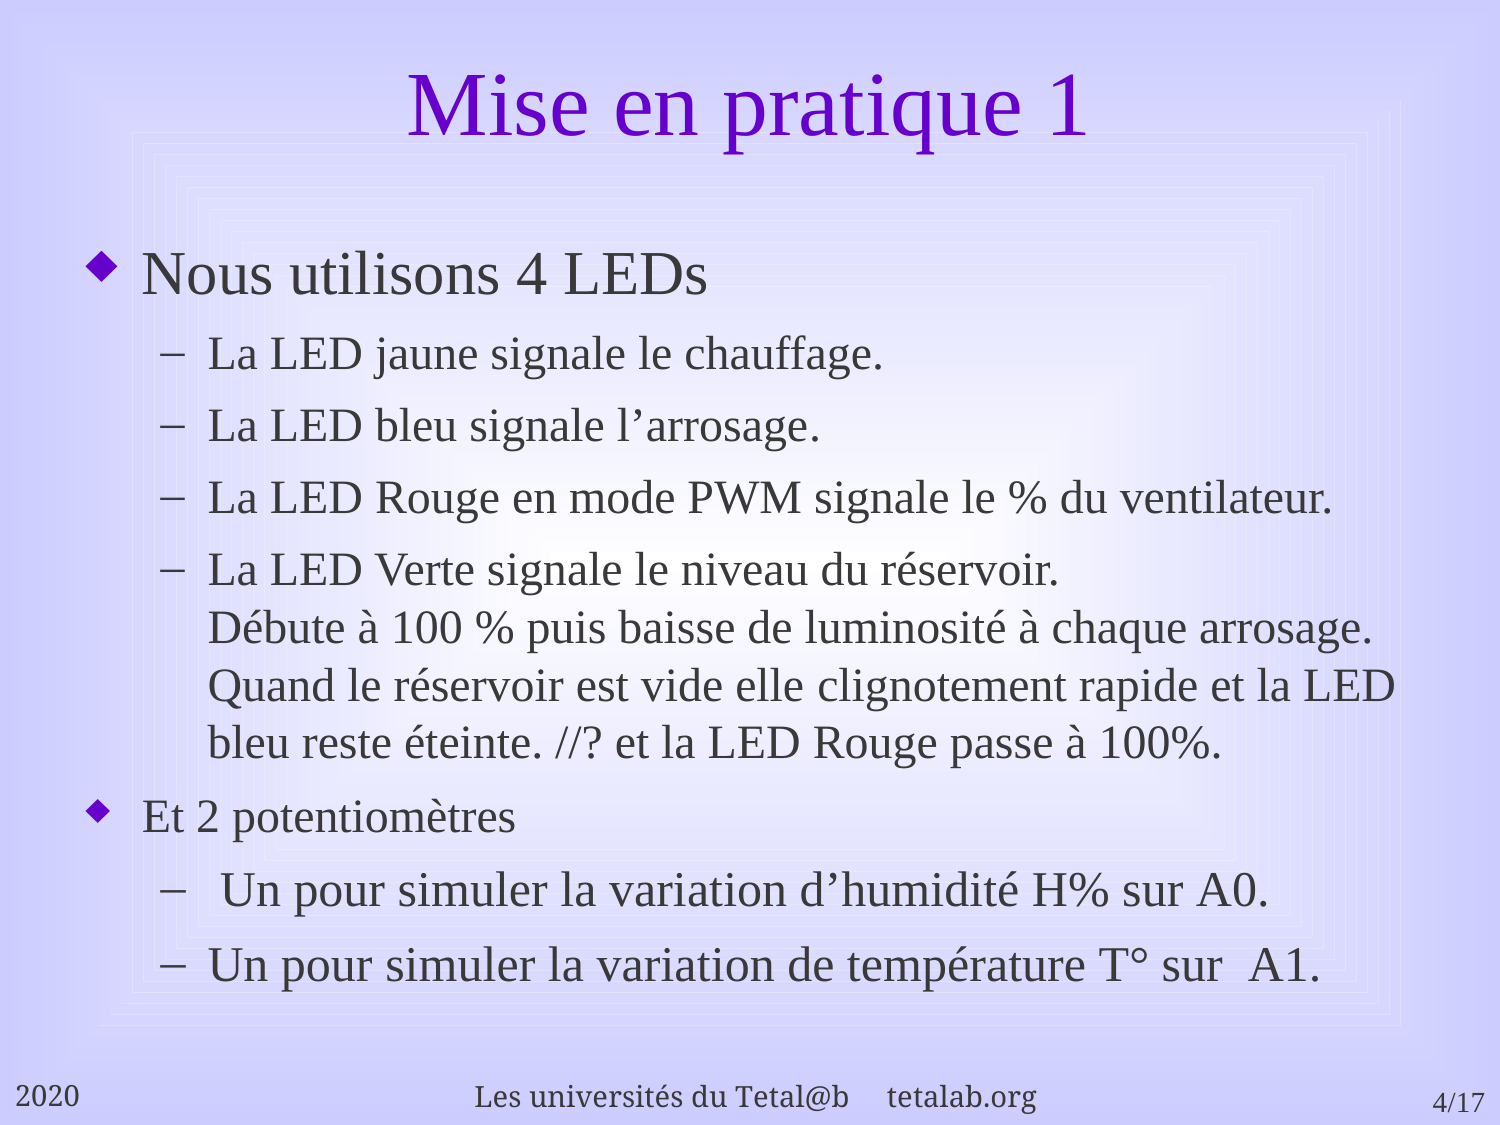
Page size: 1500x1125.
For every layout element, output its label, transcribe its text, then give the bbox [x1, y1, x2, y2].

list Nous utilisons 4 LEDs La LED jaune signale le chauffage. La LED bleu signale l’arrosage. La LED Rouge en mode PWM signale le % du ventilateur. La LED Verte signale le niveau du réservoir. Débute à 100 % puis baisse de luminosité à chaque arrosage. Quand le réservoir est vide elle clignotement rapide et la LED bleu reste éteinte. //? et la LED Rouge passe à 100%. Et 2 potentiomètres Un pour simuler la variation d’humidité H% sur A0. Un pour simuler la variation de température T° sur A1. [70, 224, 1453, 1016]
title Mise en pratique 1 [0, 0, 1500, 198]
